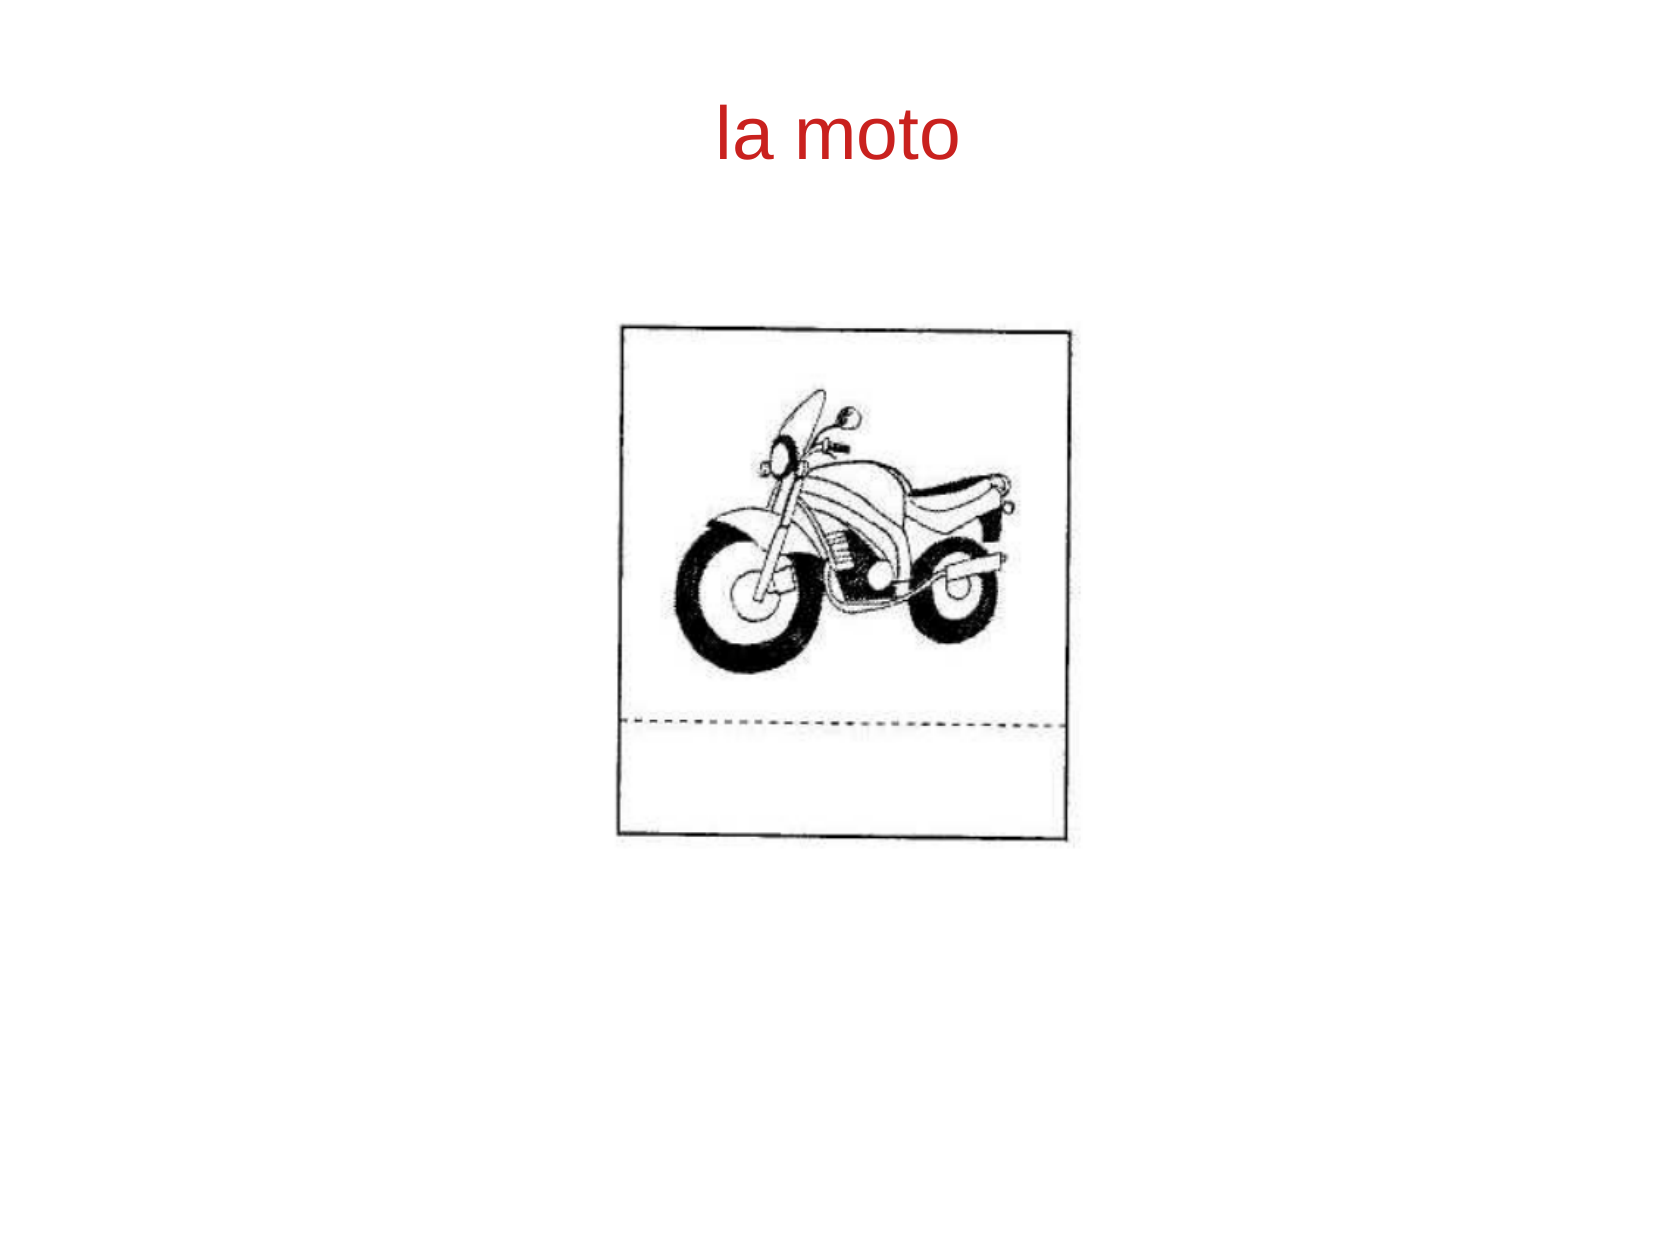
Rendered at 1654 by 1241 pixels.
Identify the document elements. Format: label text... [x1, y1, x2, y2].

text_box la moto [389, 58, 1288, 201]
picture [581, 291, 1094, 873]
